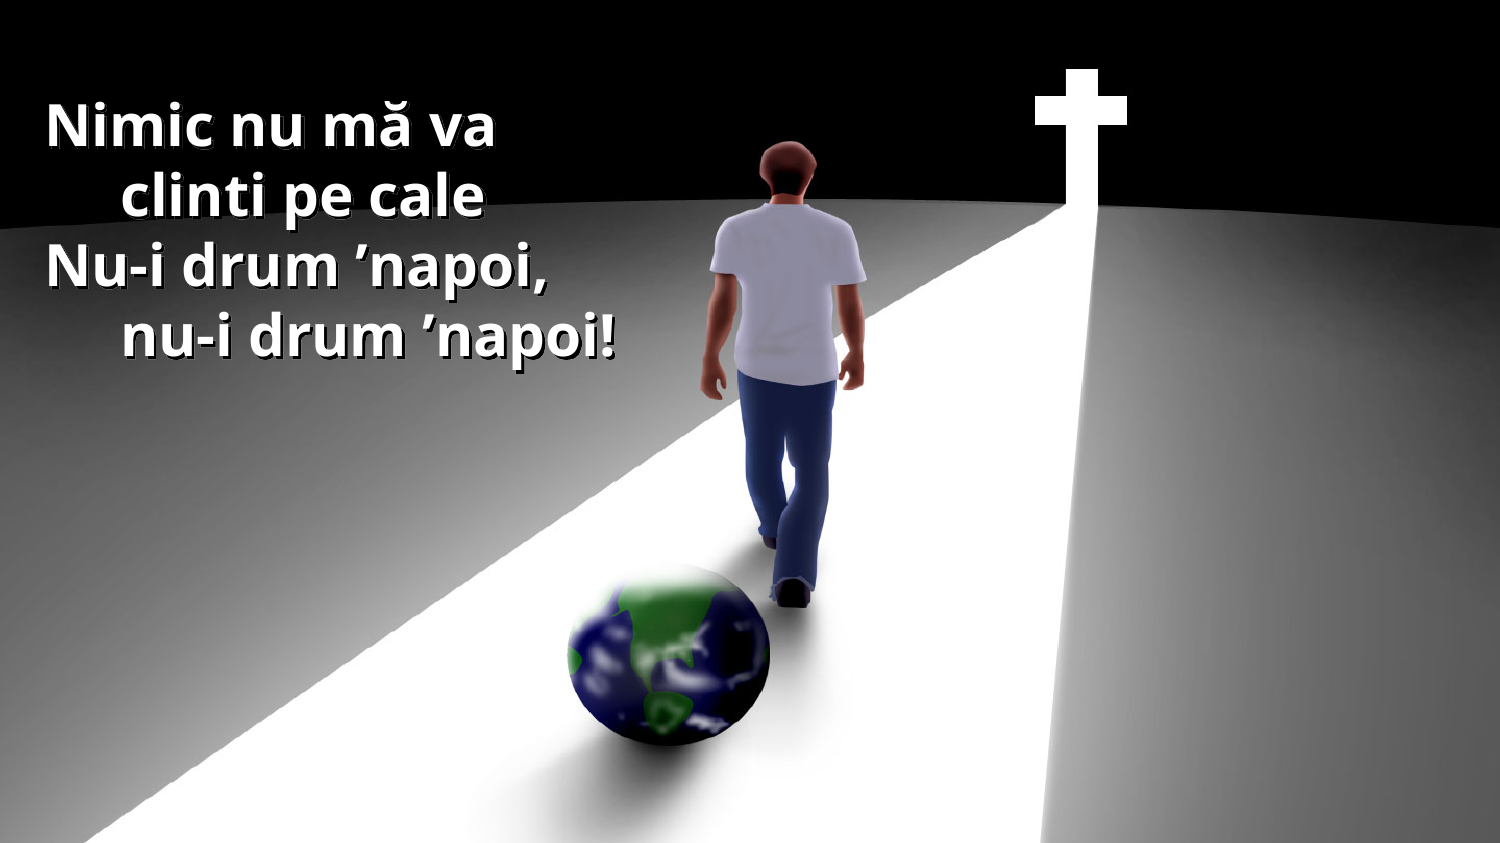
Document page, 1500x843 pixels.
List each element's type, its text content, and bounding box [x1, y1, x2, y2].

picture [0, 0, 1500, 843]
text_box Nimic nu mă va clinti pe cale Nu-i drum ’napoi, nu-i drum ’napoi! [29, 80, 632, 377]
